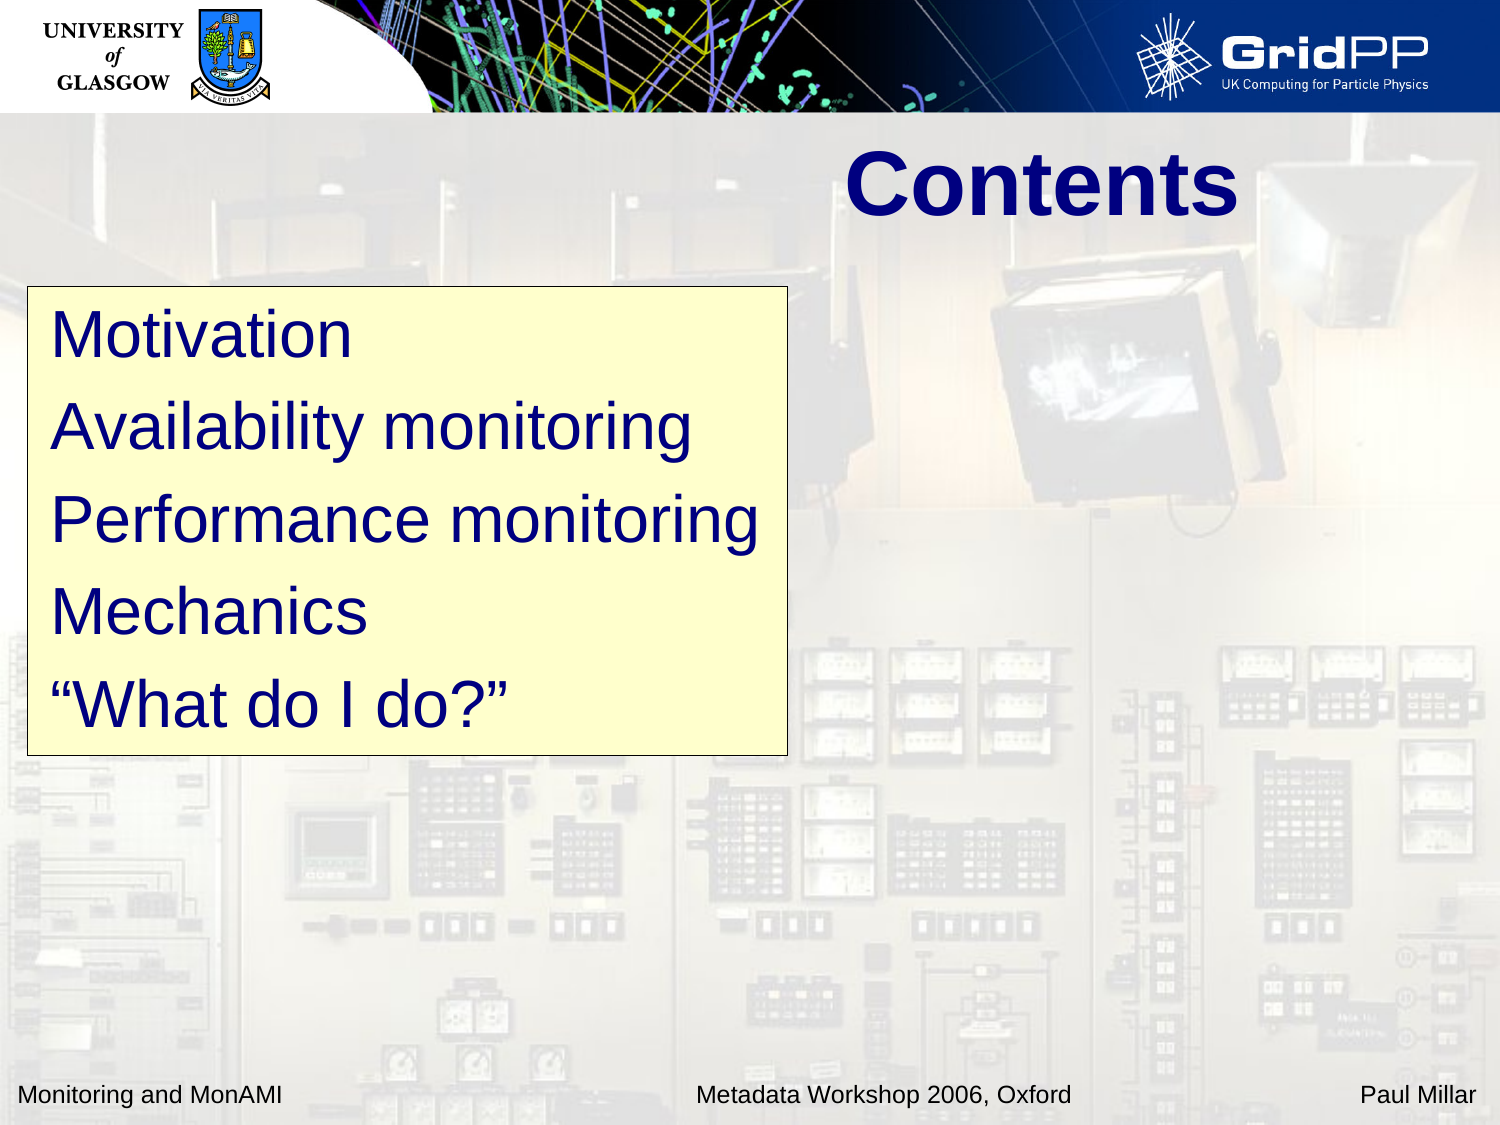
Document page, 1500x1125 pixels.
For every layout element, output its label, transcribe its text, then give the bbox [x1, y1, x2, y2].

picture [0, 0, 1500, 1125]
title Contents [599, 118, 1487, 253]
text_box [27, 286, 788, 756]
list Motivation Availability monitoring Performance monitoring Mechanics “What do I do?” [50, 300, 788, 745]
